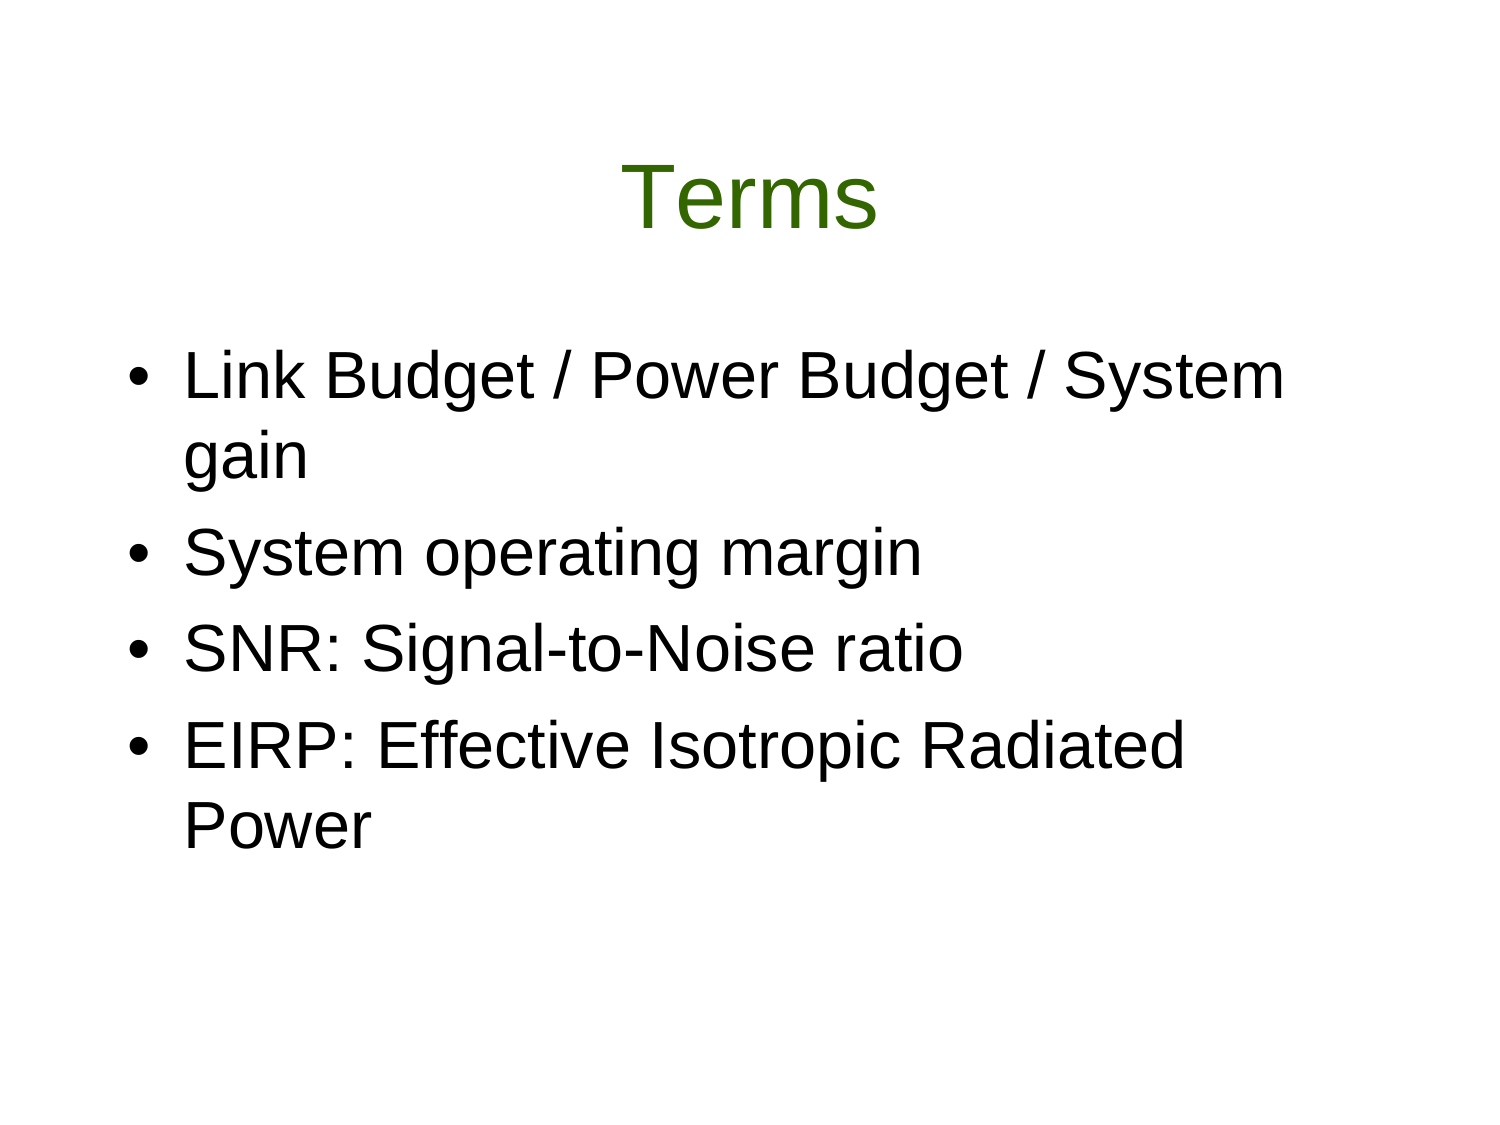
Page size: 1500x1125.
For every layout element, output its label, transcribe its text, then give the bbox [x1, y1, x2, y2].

list Link Budget / Power Budget / System gain System operating margin SNR: Signal-to-Noise ratio EIRP: Effective Isotropic Radiated Power [112, 324, 1388, 1000]
title Terms [112, 79, 1388, 309]
